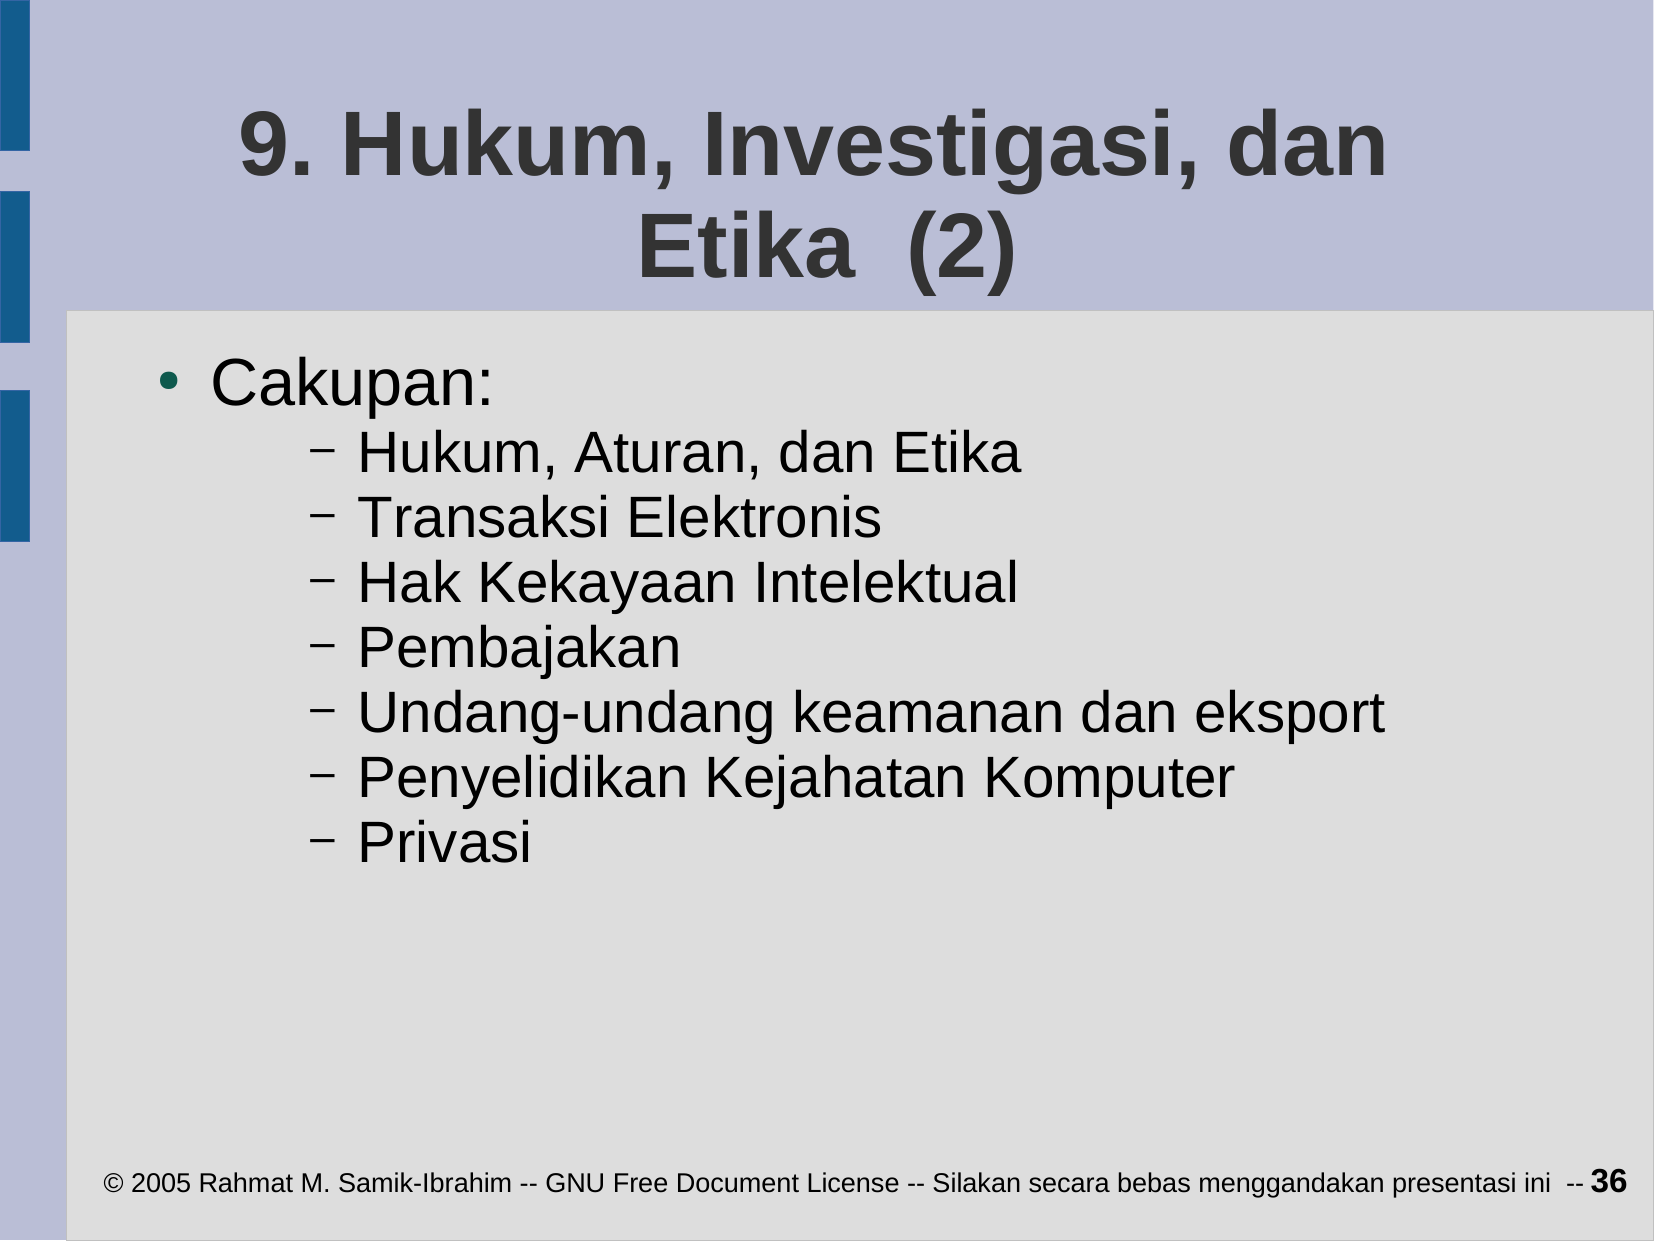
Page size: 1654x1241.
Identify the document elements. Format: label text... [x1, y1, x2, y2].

title 9. Hukum, Investigasi, dan Etika (2) [121, 91, 1534, 299]
list Cakupan: Hukum, Aturan, dan Etika Transaksi Elektronis Hak Kekayaan Intelektual Pembajakan Undang-undang keamanan dan eksport Penyelidikan Kejahatan Komputer Privasi [121, 344, 1534, 1127]
